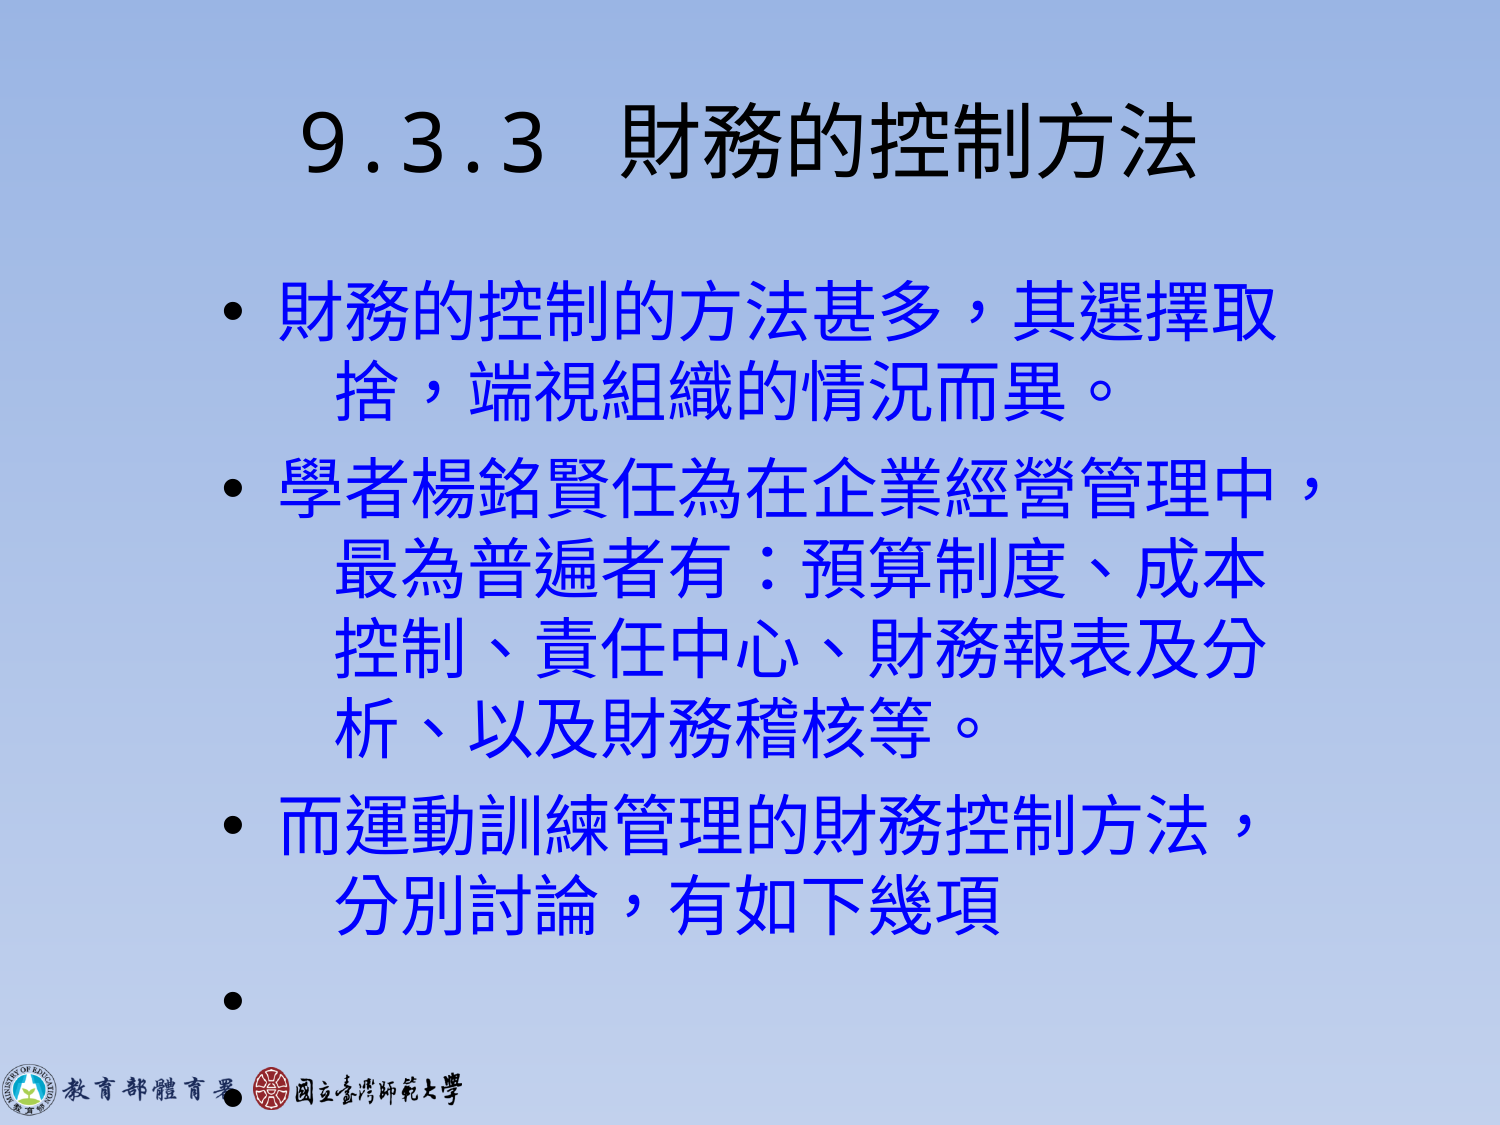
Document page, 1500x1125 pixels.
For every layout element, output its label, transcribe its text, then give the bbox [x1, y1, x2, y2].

list 財務的控制的方法甚多，其選擇取捨，端視組織的情況而異。 學者楊銘賢任為在企業經營管理中，最為普遍者有：預算制度、成本控制、責任中心、財務報表及分析、以及財務稽核等。 而運動訓練管理的財務控制方法，分別討論，有如下幾項 [206, 262, 1340, 984]
title 9.3.3 財務的控制方法 [75, 45, 1426, 233]
